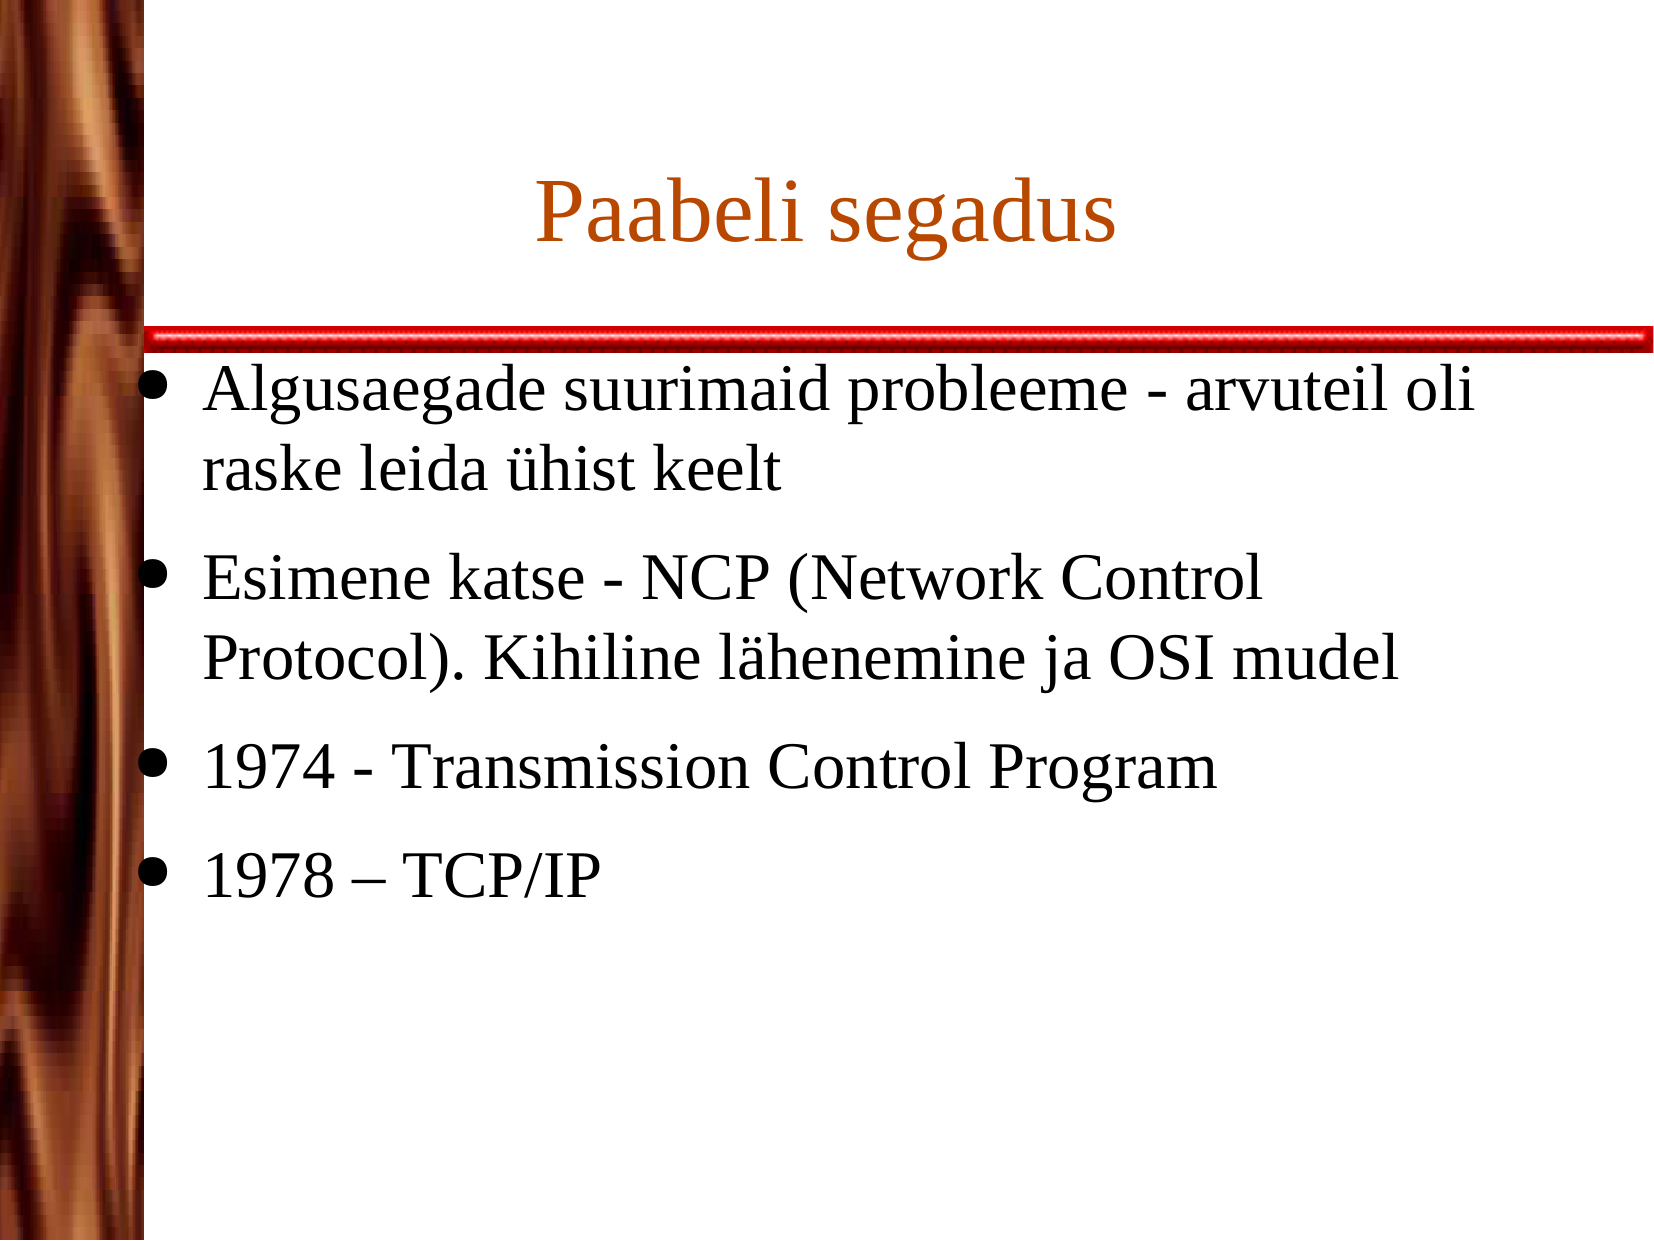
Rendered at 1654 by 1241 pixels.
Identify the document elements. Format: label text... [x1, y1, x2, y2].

title Paabeli segadus [121, 100, 1533, 312]
list Algusaegade suurimaid probleeme - arvuteil oli raske leida ühist keelt Esimene katse - NCP (Network Control Protocol). Kihiline lähenemine ja OSI mudel 1974 - Transmission Control Program 1978 – TCP/IP [121, 344, 1533, 1126]
picture [0, 0, 1654, 1240]
